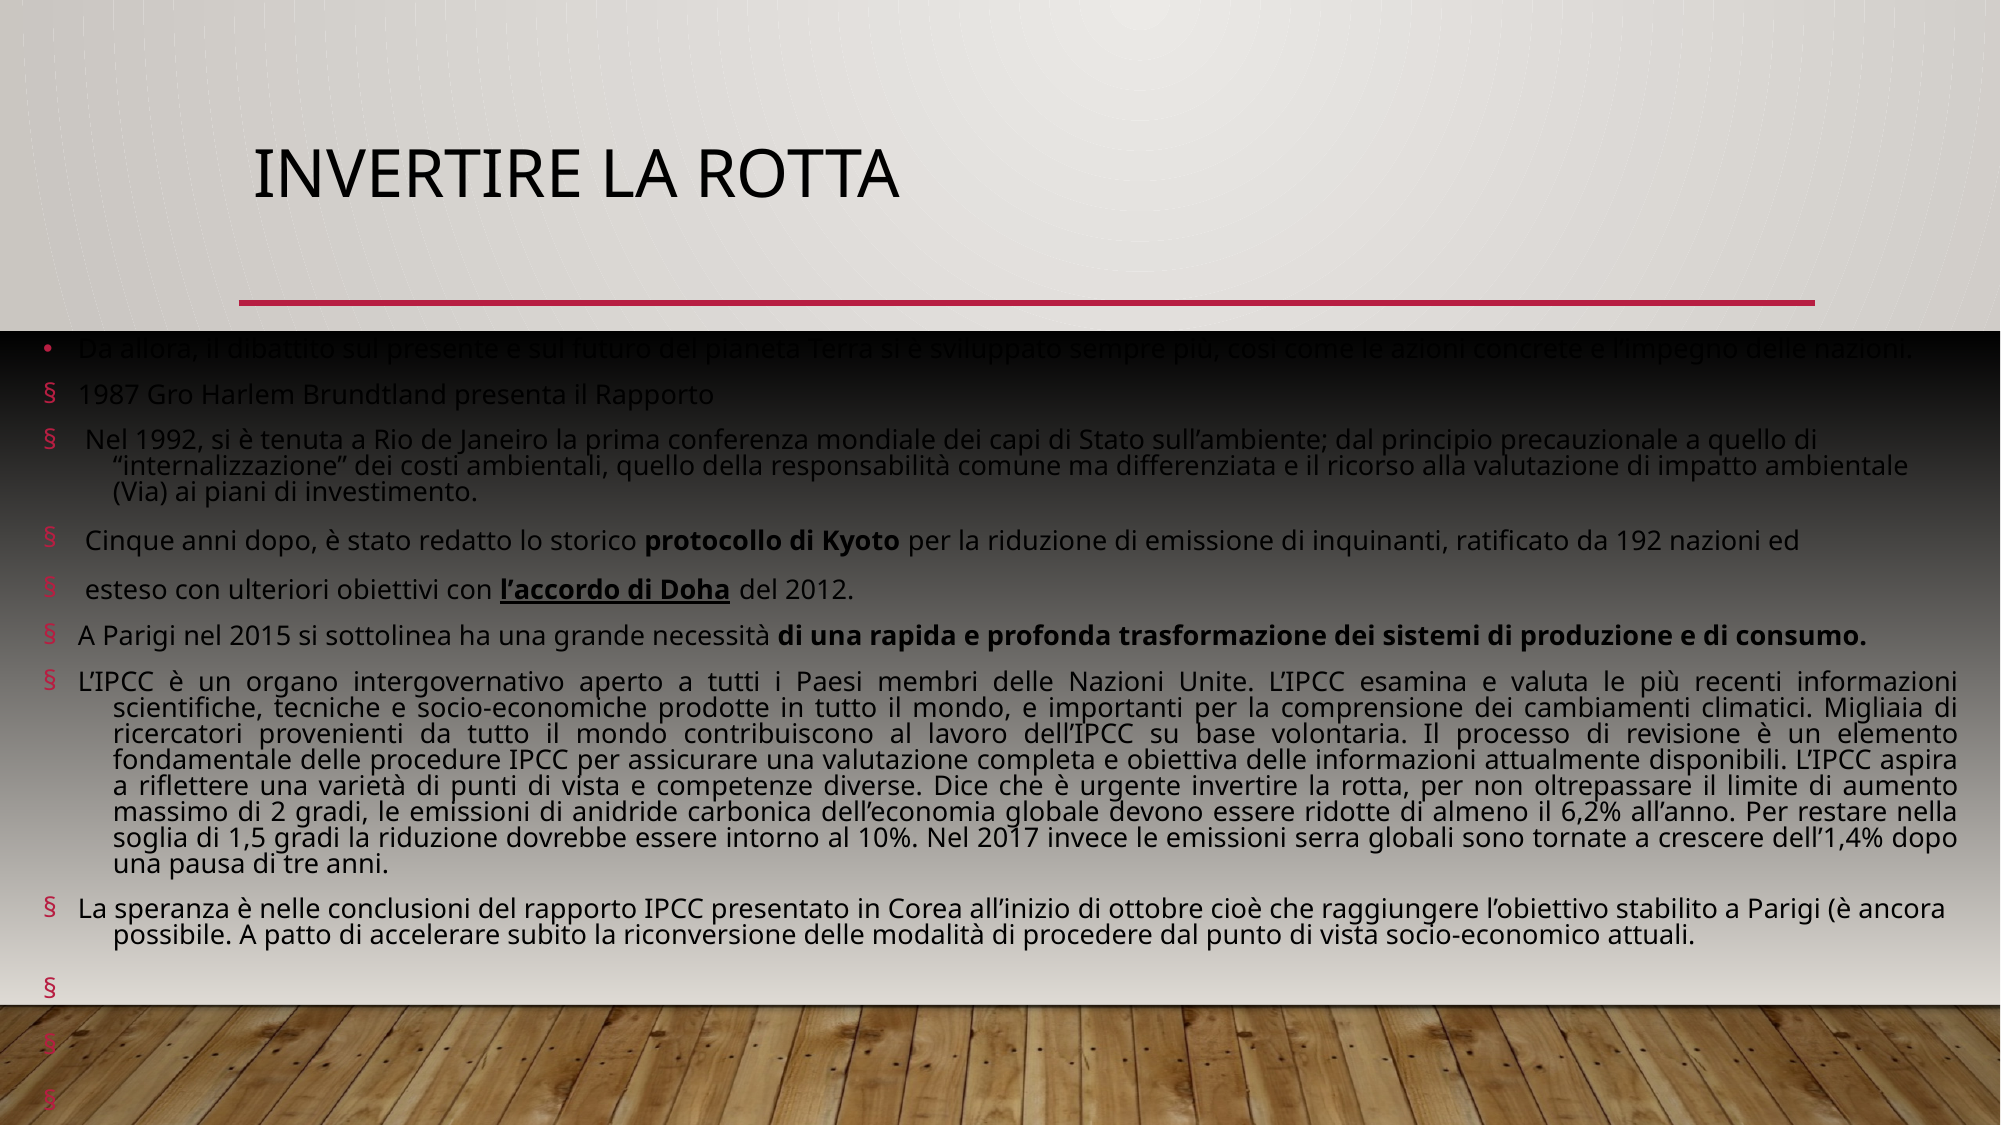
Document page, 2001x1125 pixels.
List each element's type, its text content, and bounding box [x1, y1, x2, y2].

title Invertire la rotta [238, 131, 1814, 305]
list Da allora, il dibattito sul presente e sul futuro del pianeta Terra si è sviluppato sempre più, così come le azioni concrete e l’impegno delle nazioni. 1987 Gro Harlem Brundtland presenta il Rapporto Nel 1992, si è tenuta a Rio de Janeiro la prima conferenza mondiale dei capi di Stato sull’ambiente; dal principio precauzionale a quello di “internalizzazione” dei costi ambientali, quello della responsabilità comune ma differenziata e il ricorso alla valutazione di impatto ambientale (Via) ai piani di investimento. Cinque anni dopo, è stato redatto lo storico protocollo di Kyoto per la riduzione di emissione di inquinanti, ratificato da 192 nazioni ed esteso con ulteriori obiettivi con l’accordo di Doha del 2012. A Parigi nel 2015 si sottolinea ha una grande necessità di una rapida e profonda trasformazione dei sistemi di produzione e di consumo. L’IPCC è un organo intergovernativo aperto a tutti i Paesi membri delle Nazioni Unite. L’IPCC esamina e valuta le più recenti informazioni scientifiche, tecniche e socio-economiche prodotte in tutto il mondo, e importanti per la comprensione dei cambiamenti climatici. Migliaia di ricercatori provenienti da tutto il mondo contribuiscono al lavoro dell’IPCC su base volontaria. Il processo di revisione è un elemento fondamentale delle procedure IPCC per assicurare una valutazione completa e obiettiva delle informazioni attualmente disponibili. L’IPCC aspira a riflettere una varietà di punti di vista e competenze diverse. Dice che è urgente invertire la rotta, per non oltrepassare il limite di aumento massimo di 2 gradi, le emissioni di anidride carbonica dell’economia globale devono essere ridotte di almeno il 6,2% all’anno. Per restare nella soglia di 1,5 gradi la riduzione dovrebbe essere intorno al 10%. Nel 2017 invece le emissioni serra globali sono tornate a crescere dell’1,4% dopo una pausa di tre anni. La speranza è nelle conclusioni del rapporto IPCC presentato in Corea all’inizio di ottobre cioè che raggiungere l’obiettivo stabilito a Parigi (è ancora possibile. A patto di accelerare subito la riconversione delle modalità di procedere dal punto di vista socio-economico attuali. [28, 330, 1974, 968]
